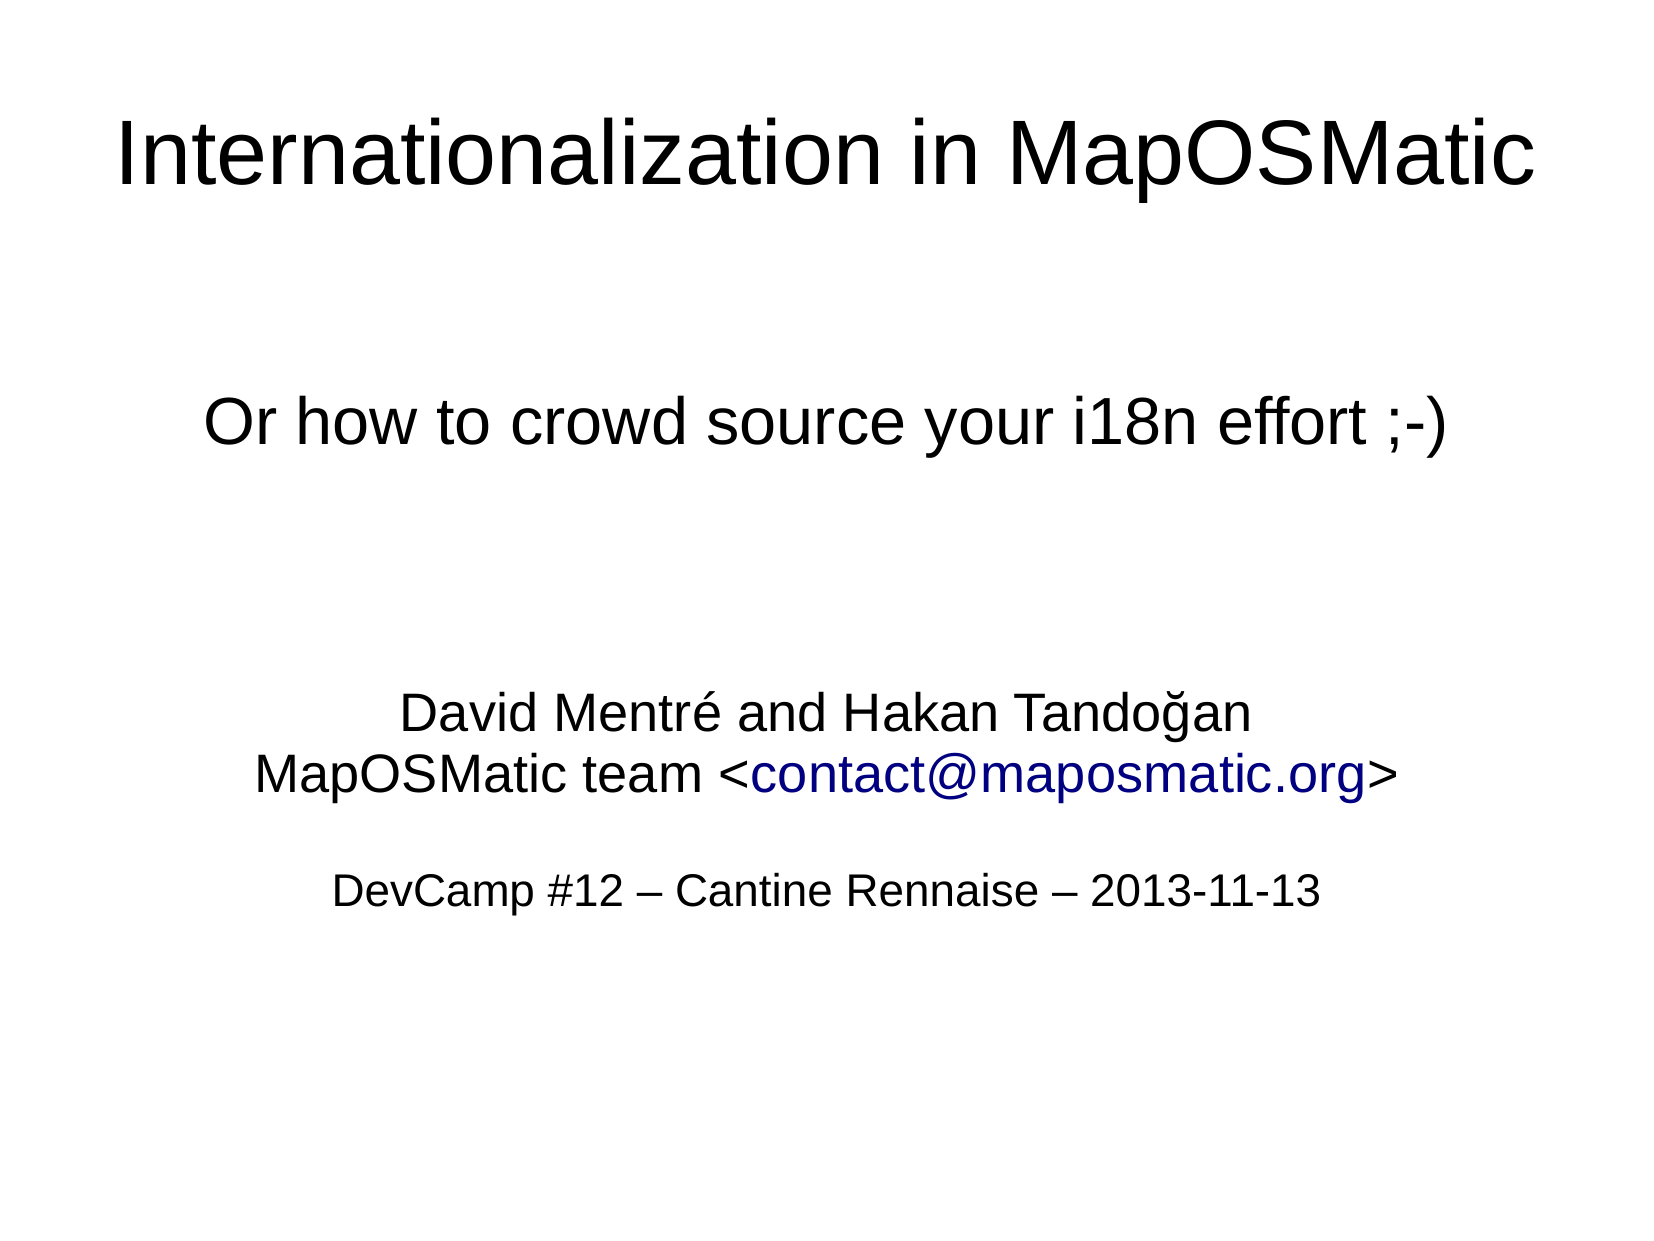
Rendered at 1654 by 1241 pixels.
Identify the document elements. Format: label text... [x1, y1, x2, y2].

title Internationalization in MapOSMatic [82, 49, 1571, 257]
subtitle Or how to crowd source your i18n effort ;-) David Mentré and Hakan Tandoğan MapOSMatic team <contact@maposmatic.org> DevCamp #12 – Cantine Rennaise – 2013-11-13 [82, 290, 1571, 1010]
